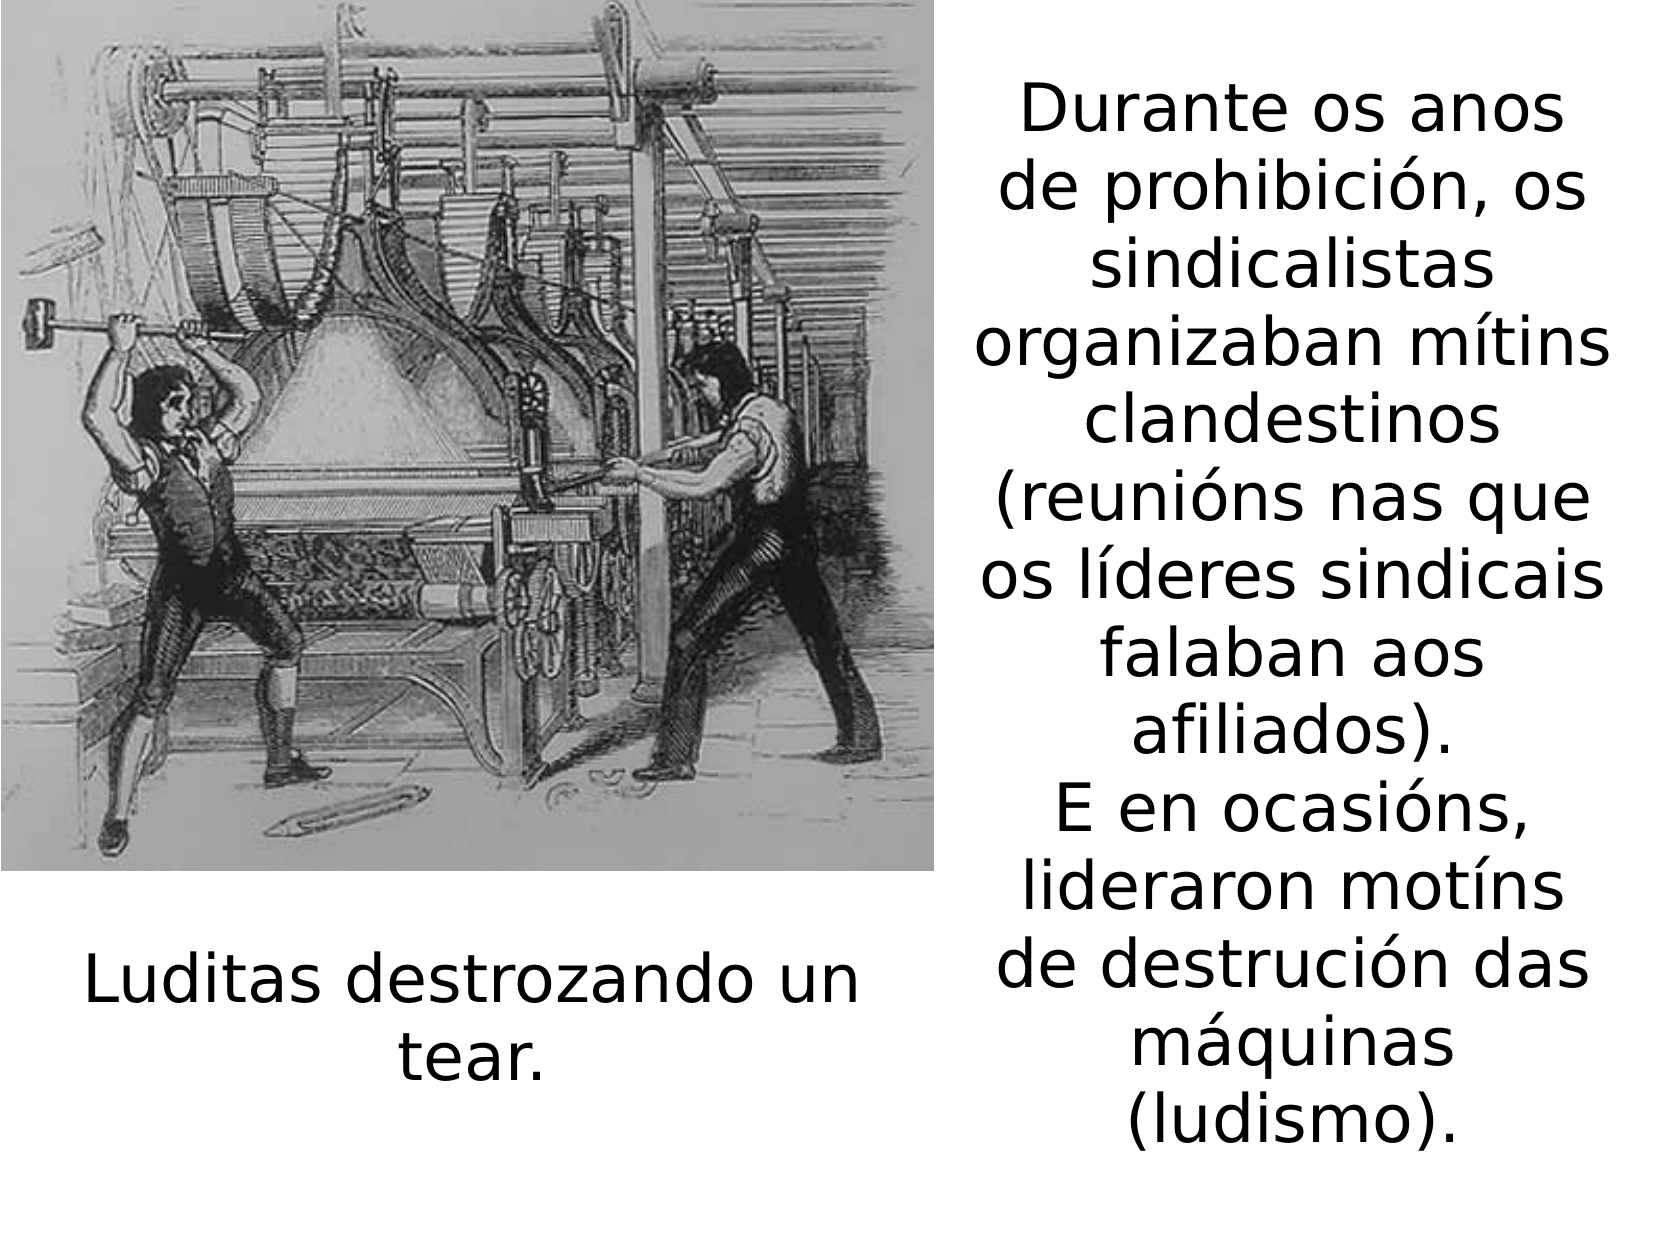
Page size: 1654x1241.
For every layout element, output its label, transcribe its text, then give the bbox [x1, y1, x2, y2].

text_box Luditas destrozando un tear. [47, 933, 898, 1104]
subtitle Durante os anos de prohibición, os sindicalistas organizaban mítins clandestinos (reunións nas que os líderes sindicais falaban aos afiliados). E en ocasións, lideraron motíns de destrución das máquinas (ludismo). [968, 69, 1619, 1159]
picture [1, 0, 934, 871]
